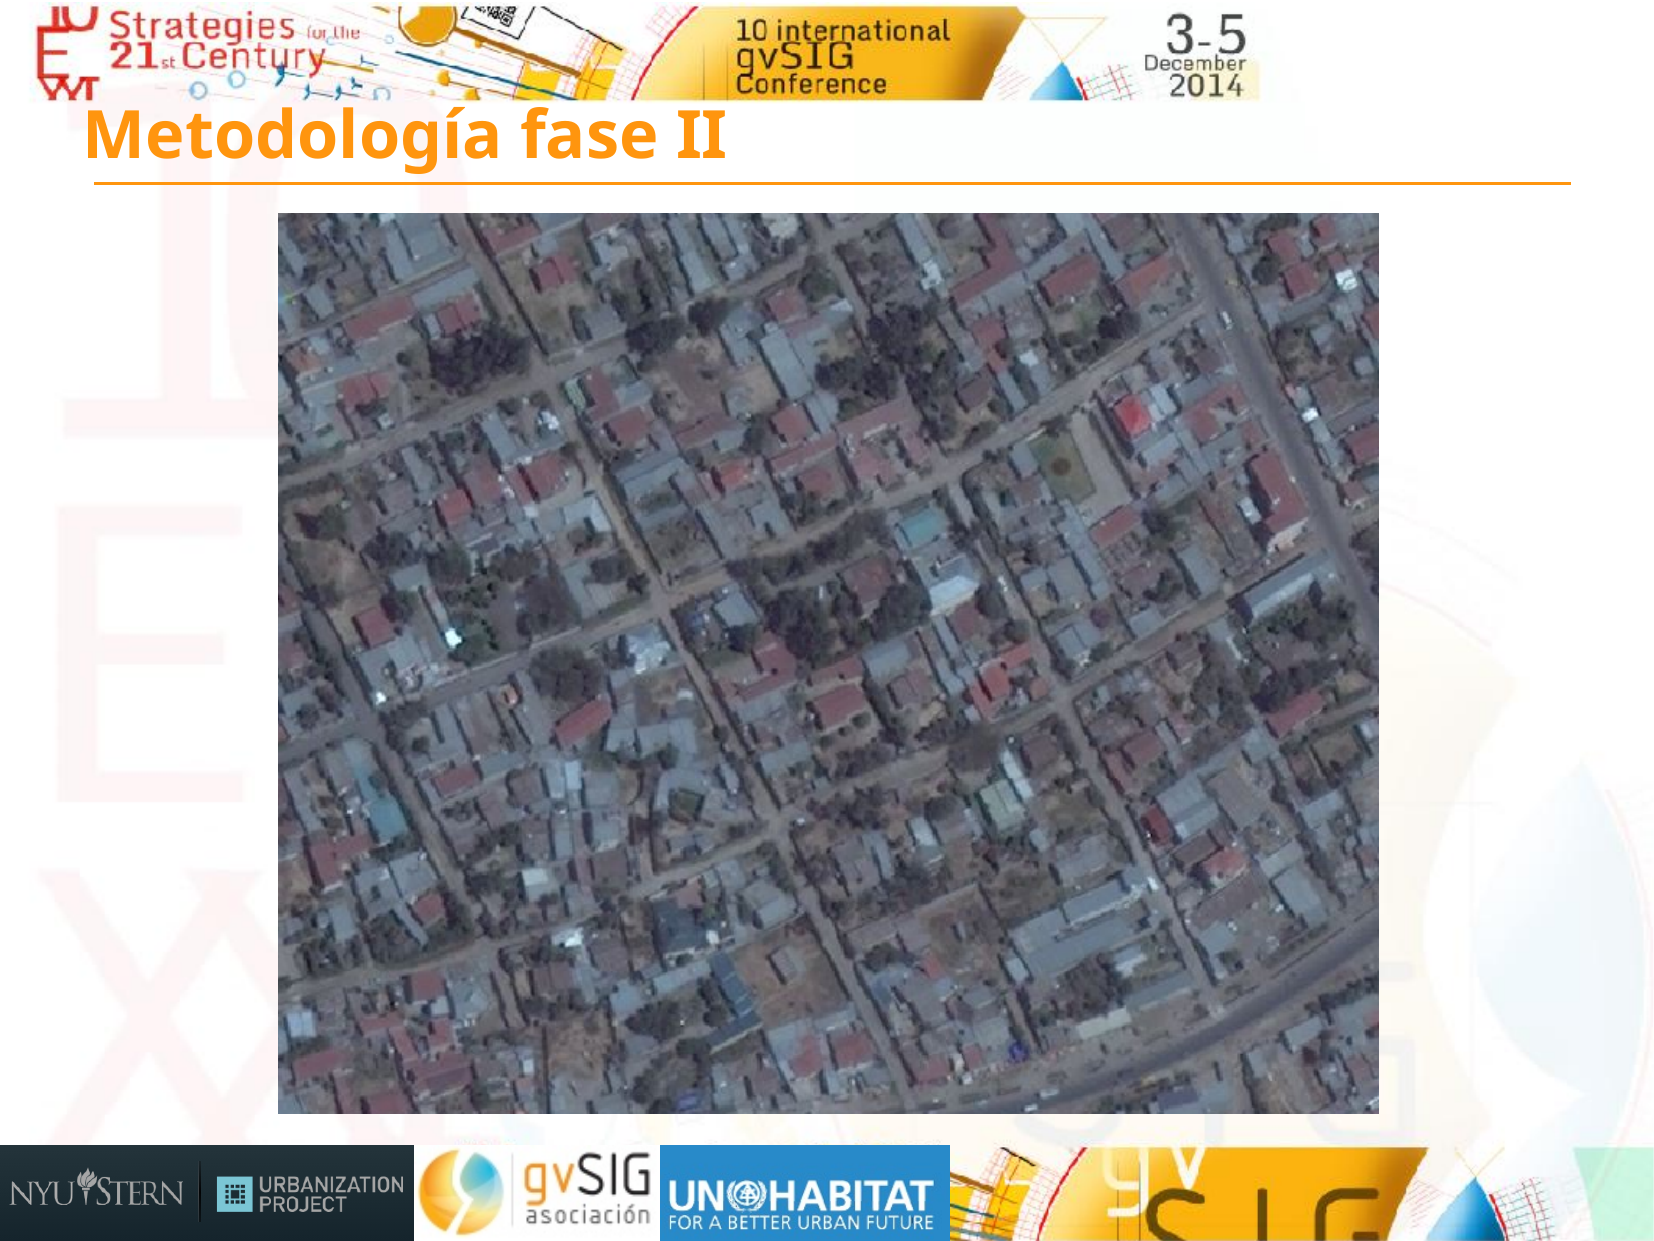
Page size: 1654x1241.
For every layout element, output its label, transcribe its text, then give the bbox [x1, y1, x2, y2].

title Metodología fase II [82, 88, 1571, 178]
picture [0, 2, 1654, 1241]
